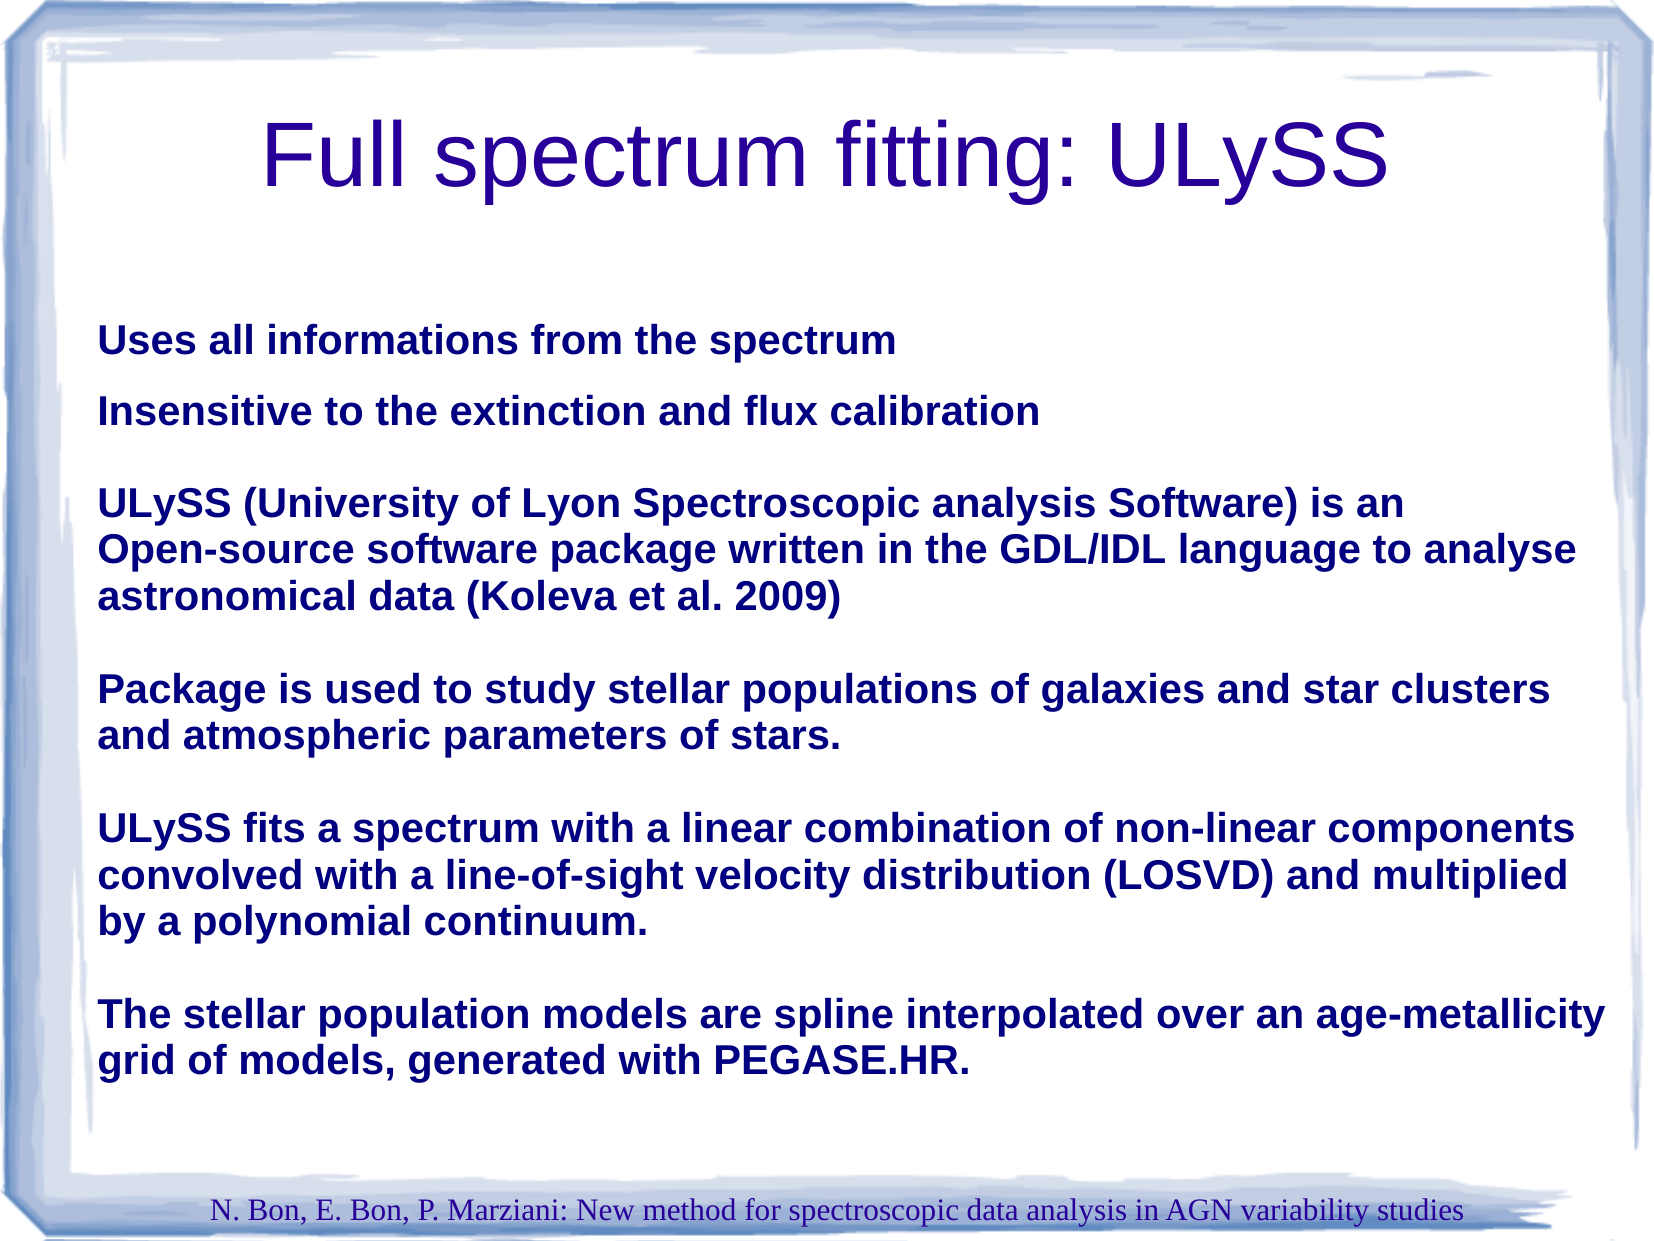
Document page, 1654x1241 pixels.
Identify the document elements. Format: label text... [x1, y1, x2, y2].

text_box Uses all informations from the spectrum Insensitive to the extinction and flux calibration ULySS (University of Lyon Spectroscopic analysis Software) is an Open-source software package written in the GDL/IDL language to analyse astronomical data (Koleva et al. 2009) Package is used to study stellar populations of galaxies and star clusters and atmospheric parameters of stars. ULySS fits a spectrum with a linear combination of non-linear components convolved with a line-of-sight velocity distribution (LOSVD) and multiplied by a polynomial continuum. The stellar population models are spline interpolated over an age-metallicity grid of models, generated with PEGASE.HR. [82, 306, 1654, 1066]
picture [778, 1066, 792, 1070]
text_box Full spectrum fitting: ULySS [82, 49, 1571, 257]
picture [0, 0, 1654, 1241]
text_box N. Bon, E. Bon, P. Marziani: New method for spectroscopic data analysis in AGN variability studies [195, 1185, 1480, 1235]
picture [838, 1066, 851, 1070]
